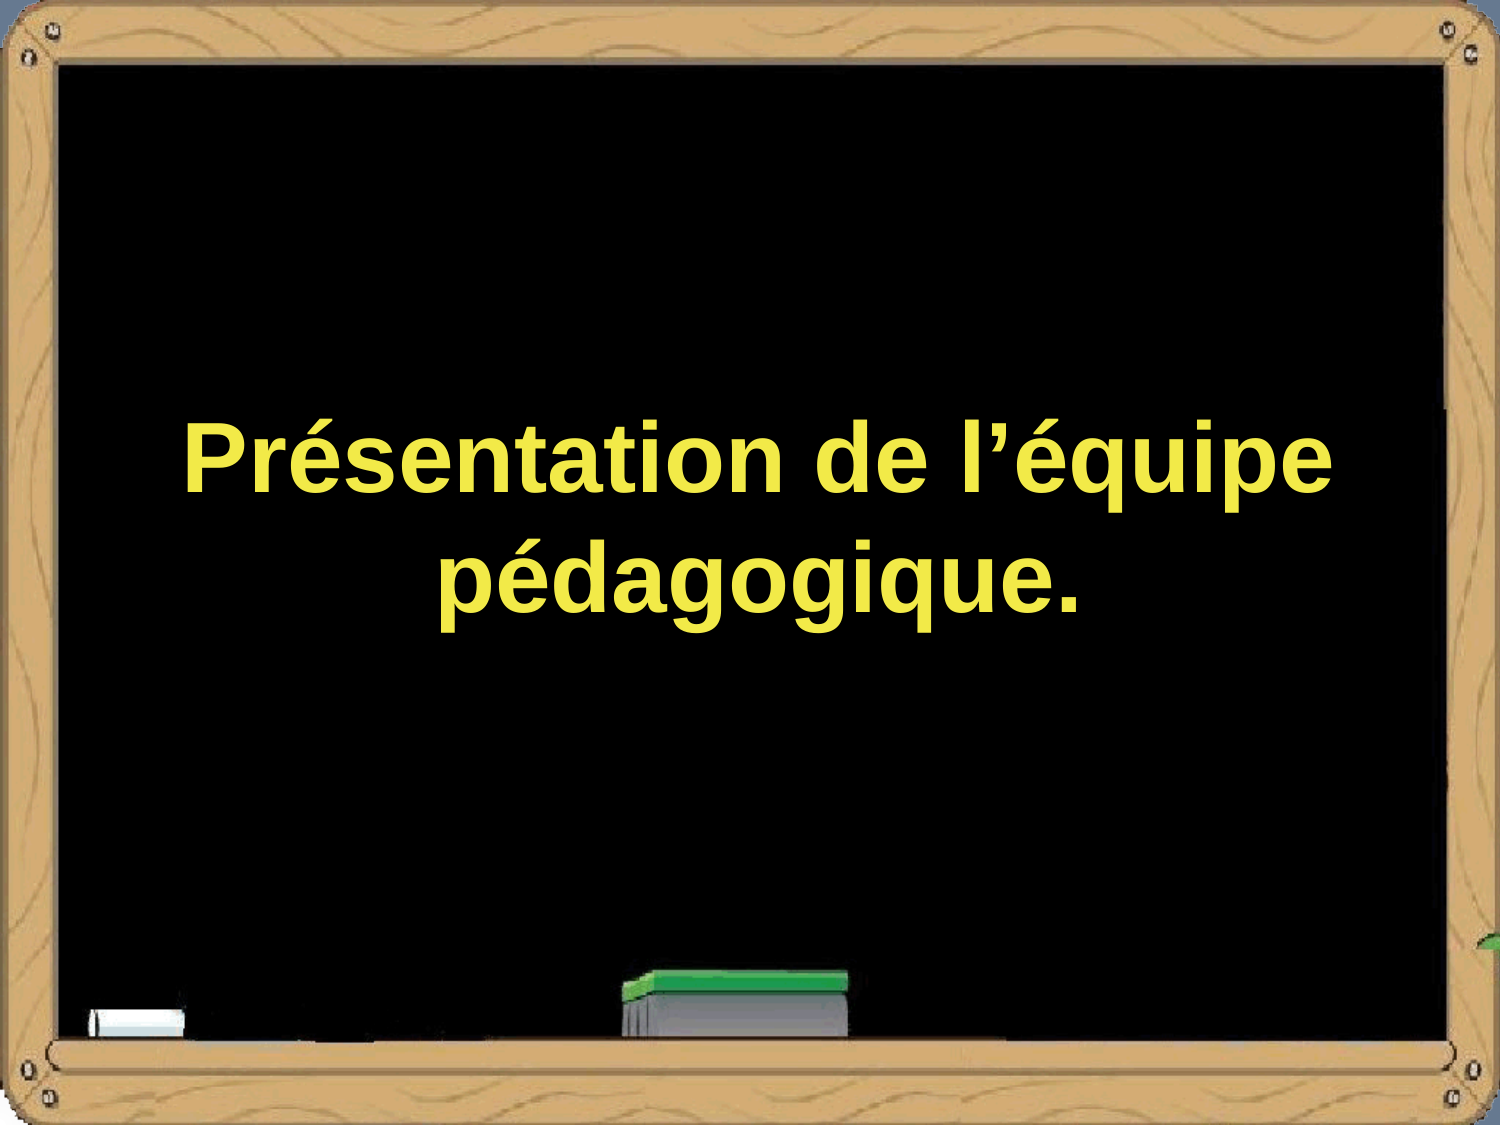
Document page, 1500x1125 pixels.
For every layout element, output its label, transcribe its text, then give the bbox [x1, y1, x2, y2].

picture [0, 0, 1500, 1125]
text_box Présentation de l’équipe pédagogique. [103, 385, 1415, 643]
